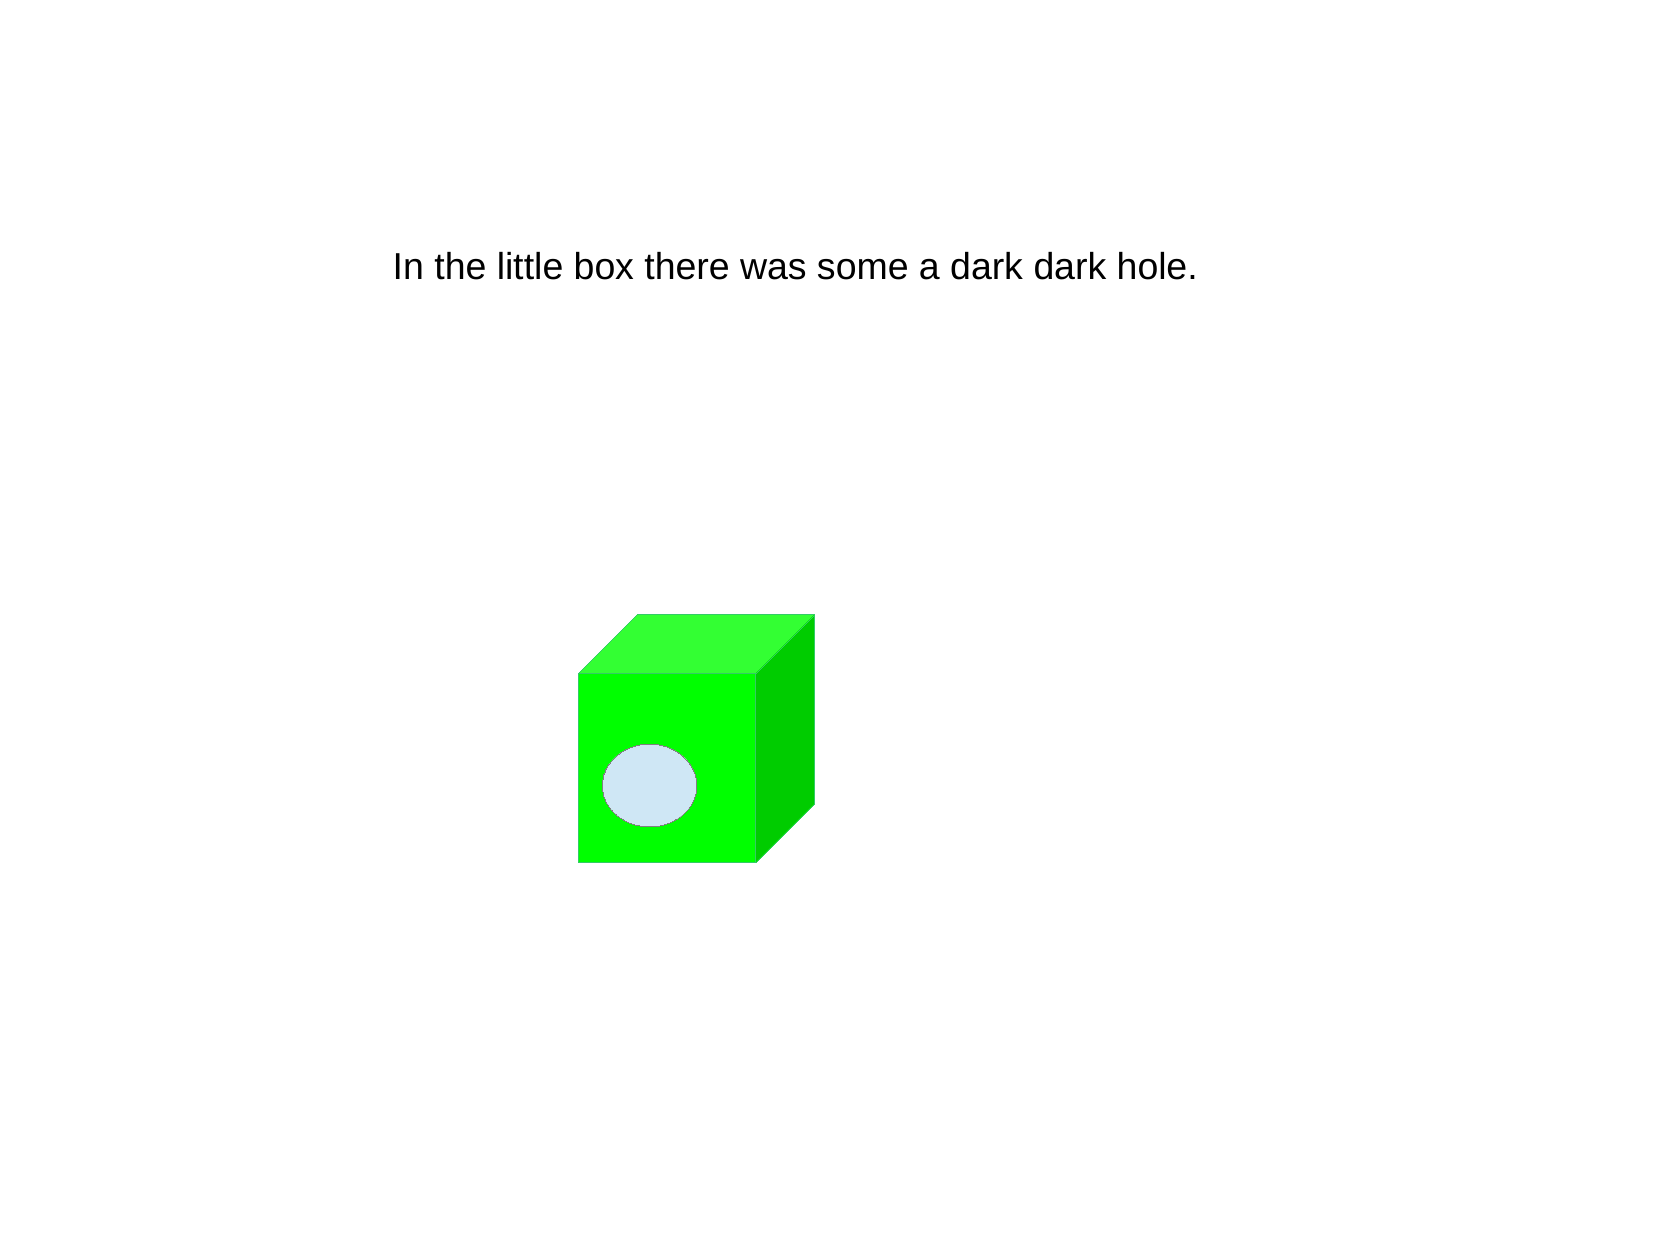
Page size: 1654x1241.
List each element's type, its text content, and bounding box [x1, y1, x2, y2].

text_box In the little box there was some a dark dark hole. [377, 238, 1300, 296]
text_box [578, 614, 815, 863]
